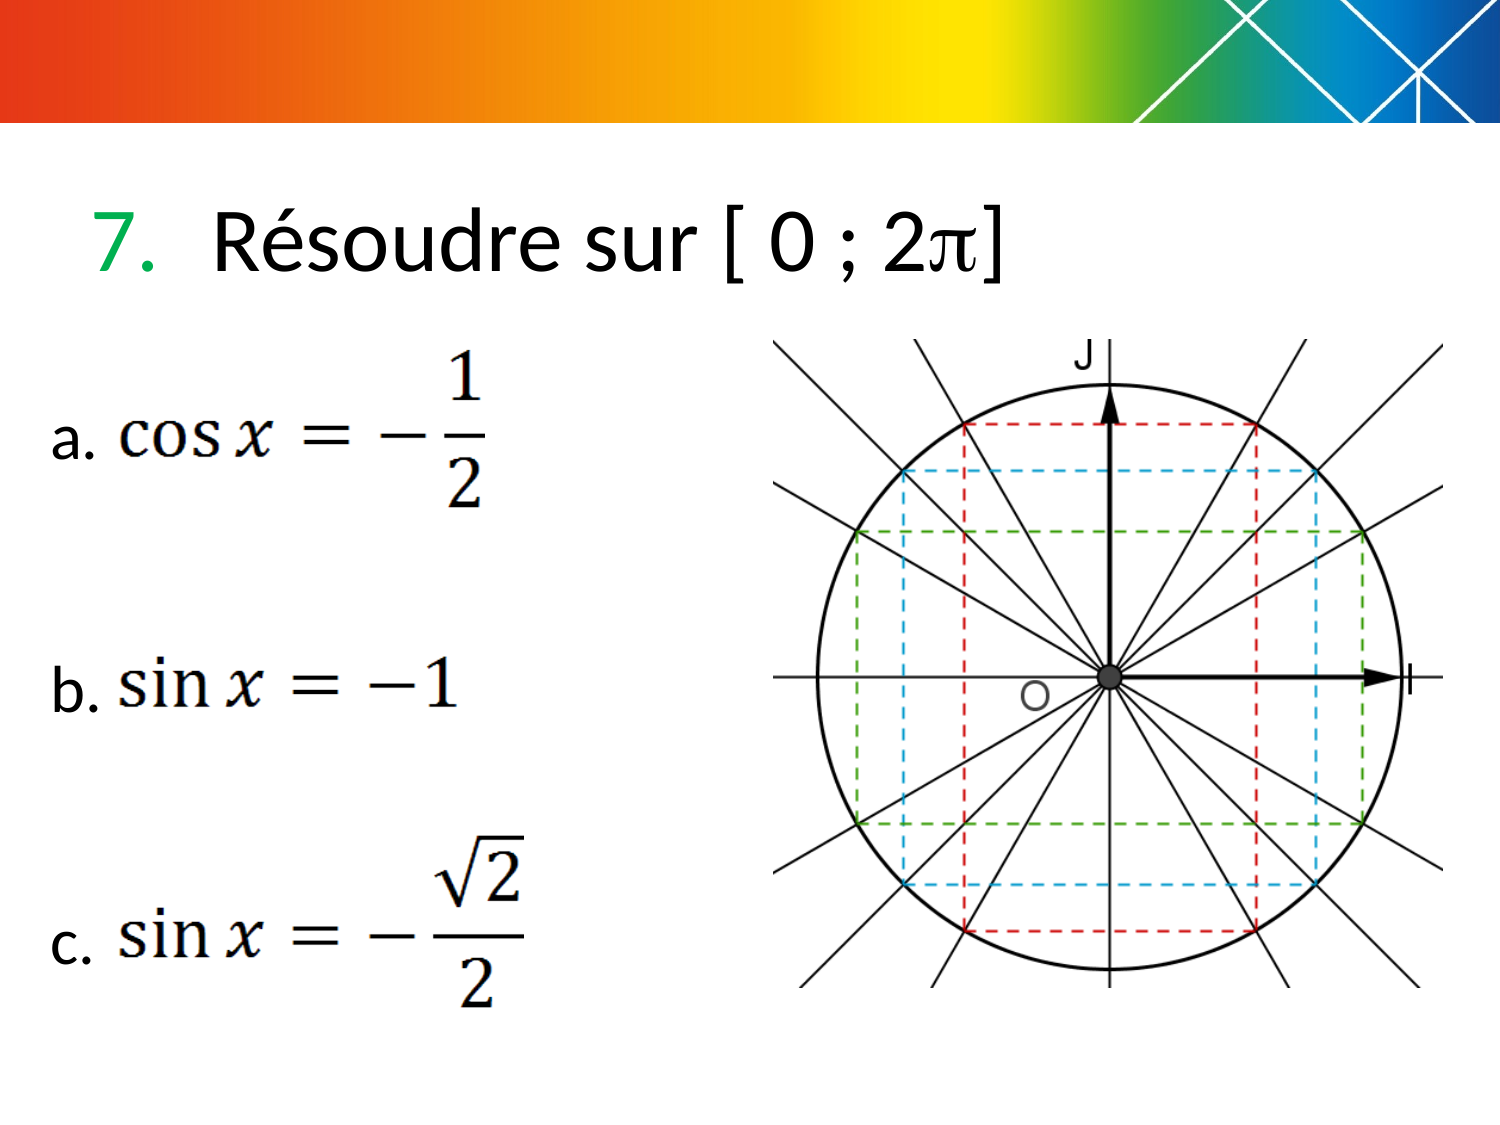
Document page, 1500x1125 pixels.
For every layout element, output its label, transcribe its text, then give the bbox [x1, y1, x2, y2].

picture [117, 820, 524, 1022]
picture [117, 339, 485, 522]
picture [1340, 0, 1500, 123]
title Résoudre sur [ 0 ; 2] [75, 163, 1426, 305]
picture [773, 339, 1443, 988]
picture [0, 0, 1359, 123]
text_box a. b. c. [35, 385, 821, 1125]
picture [117, 636, 463, 739]
